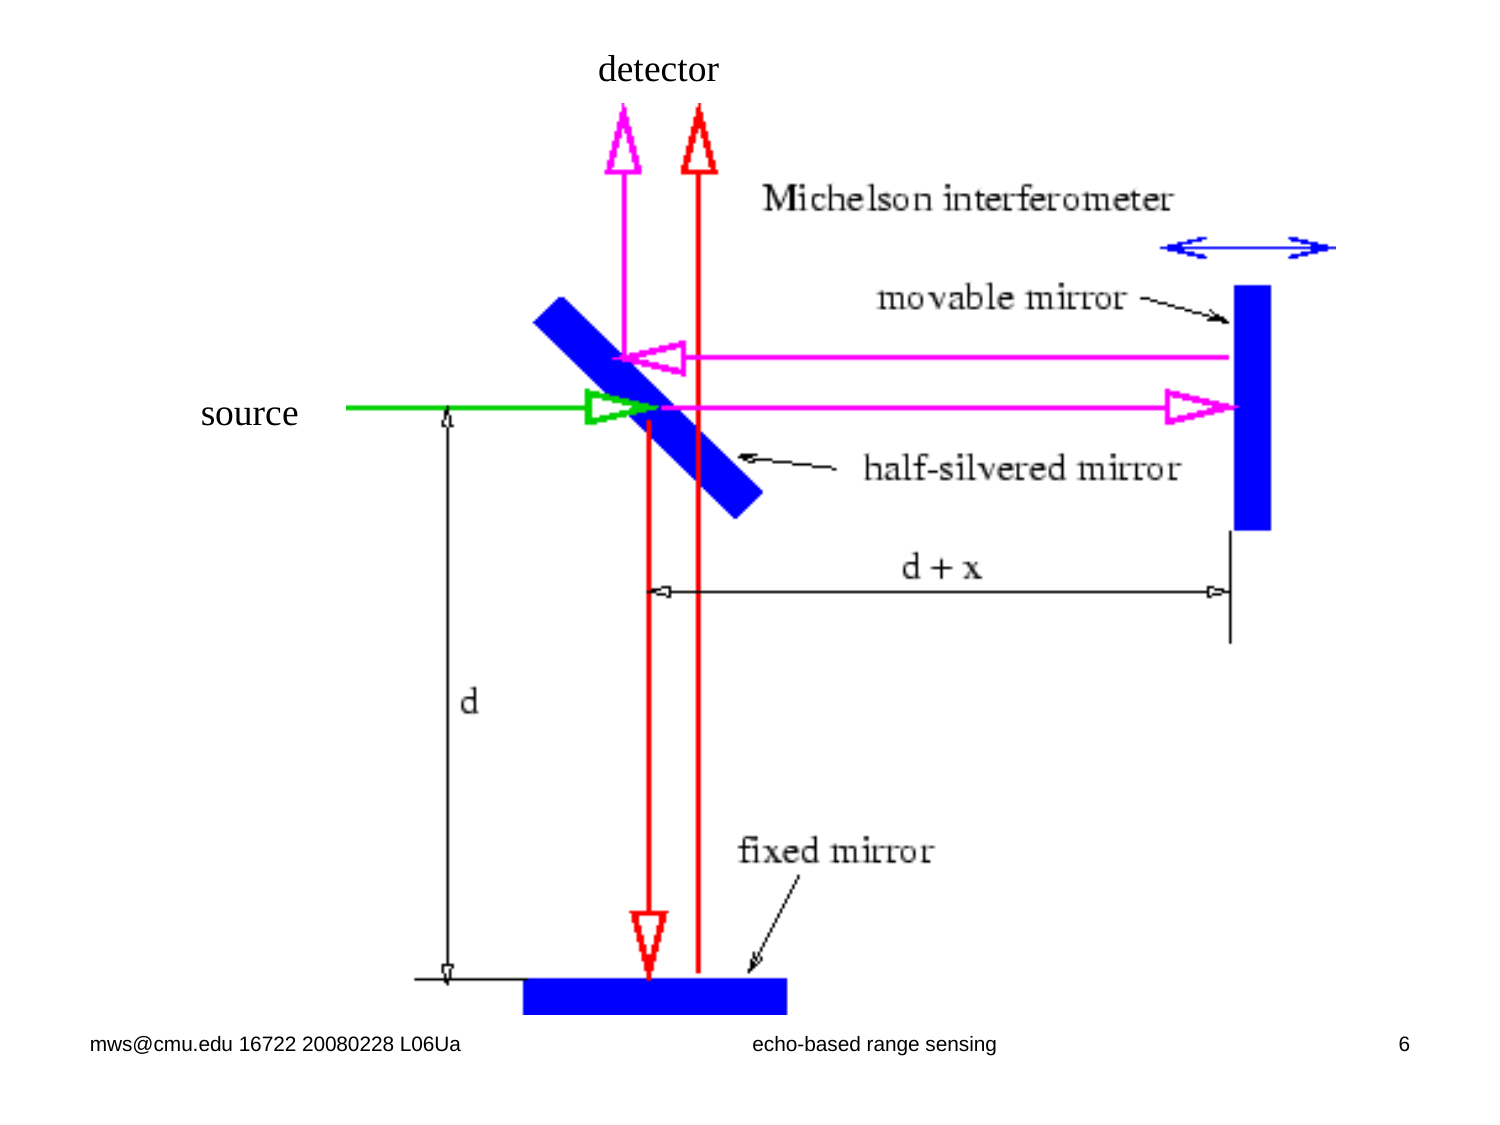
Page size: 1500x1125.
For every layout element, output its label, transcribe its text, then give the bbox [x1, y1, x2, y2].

picture [346, 103, 1336, 1015]
text_box detector [584, 37, 734, 97]
text_box source [187, 380, 313, 440]
